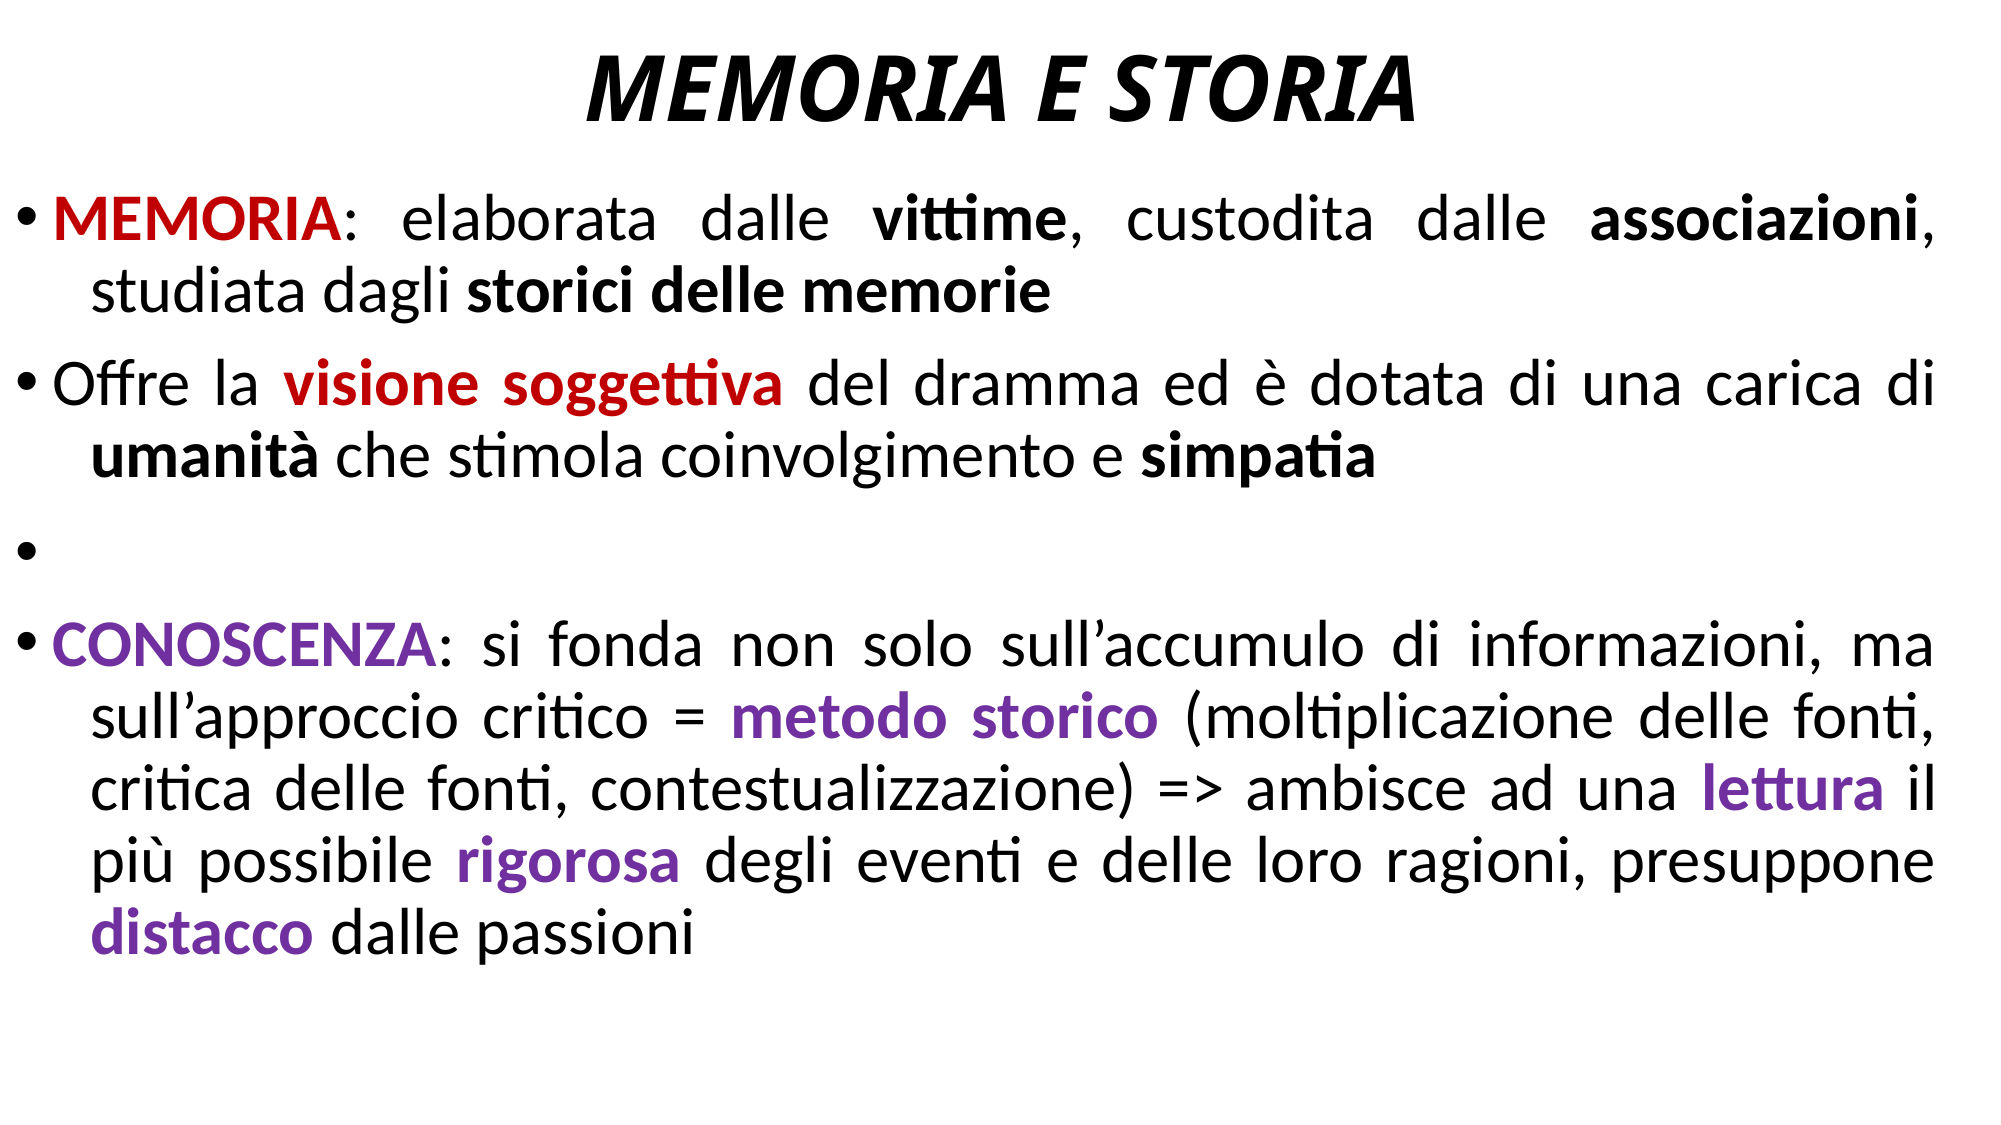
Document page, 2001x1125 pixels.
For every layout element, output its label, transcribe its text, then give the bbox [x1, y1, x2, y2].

list MEMORIA: elaborata dalle vittime, custodita dalle associazioni, studiata dagli storici delle memorie Offre la visione soggettiva del dramma ed è dotata di una carica di umanità che stimola coinvolgimento e simpatia CONOSCENZA: si fonda non solo sull’accumulo di informazioni, ma sull’approccio critico = metodo storico (moltiplicazione delle fonti, critica delle fonti, contestualizzazione) => ambisce ad una lettura il più possibile rigorosa degli eventi e delle loro ragioni, presuppone distacco dalle passioni [0, 175, 1982, 1018]
title MEMORIA E STORIA [55, 35, 1951, 132]
